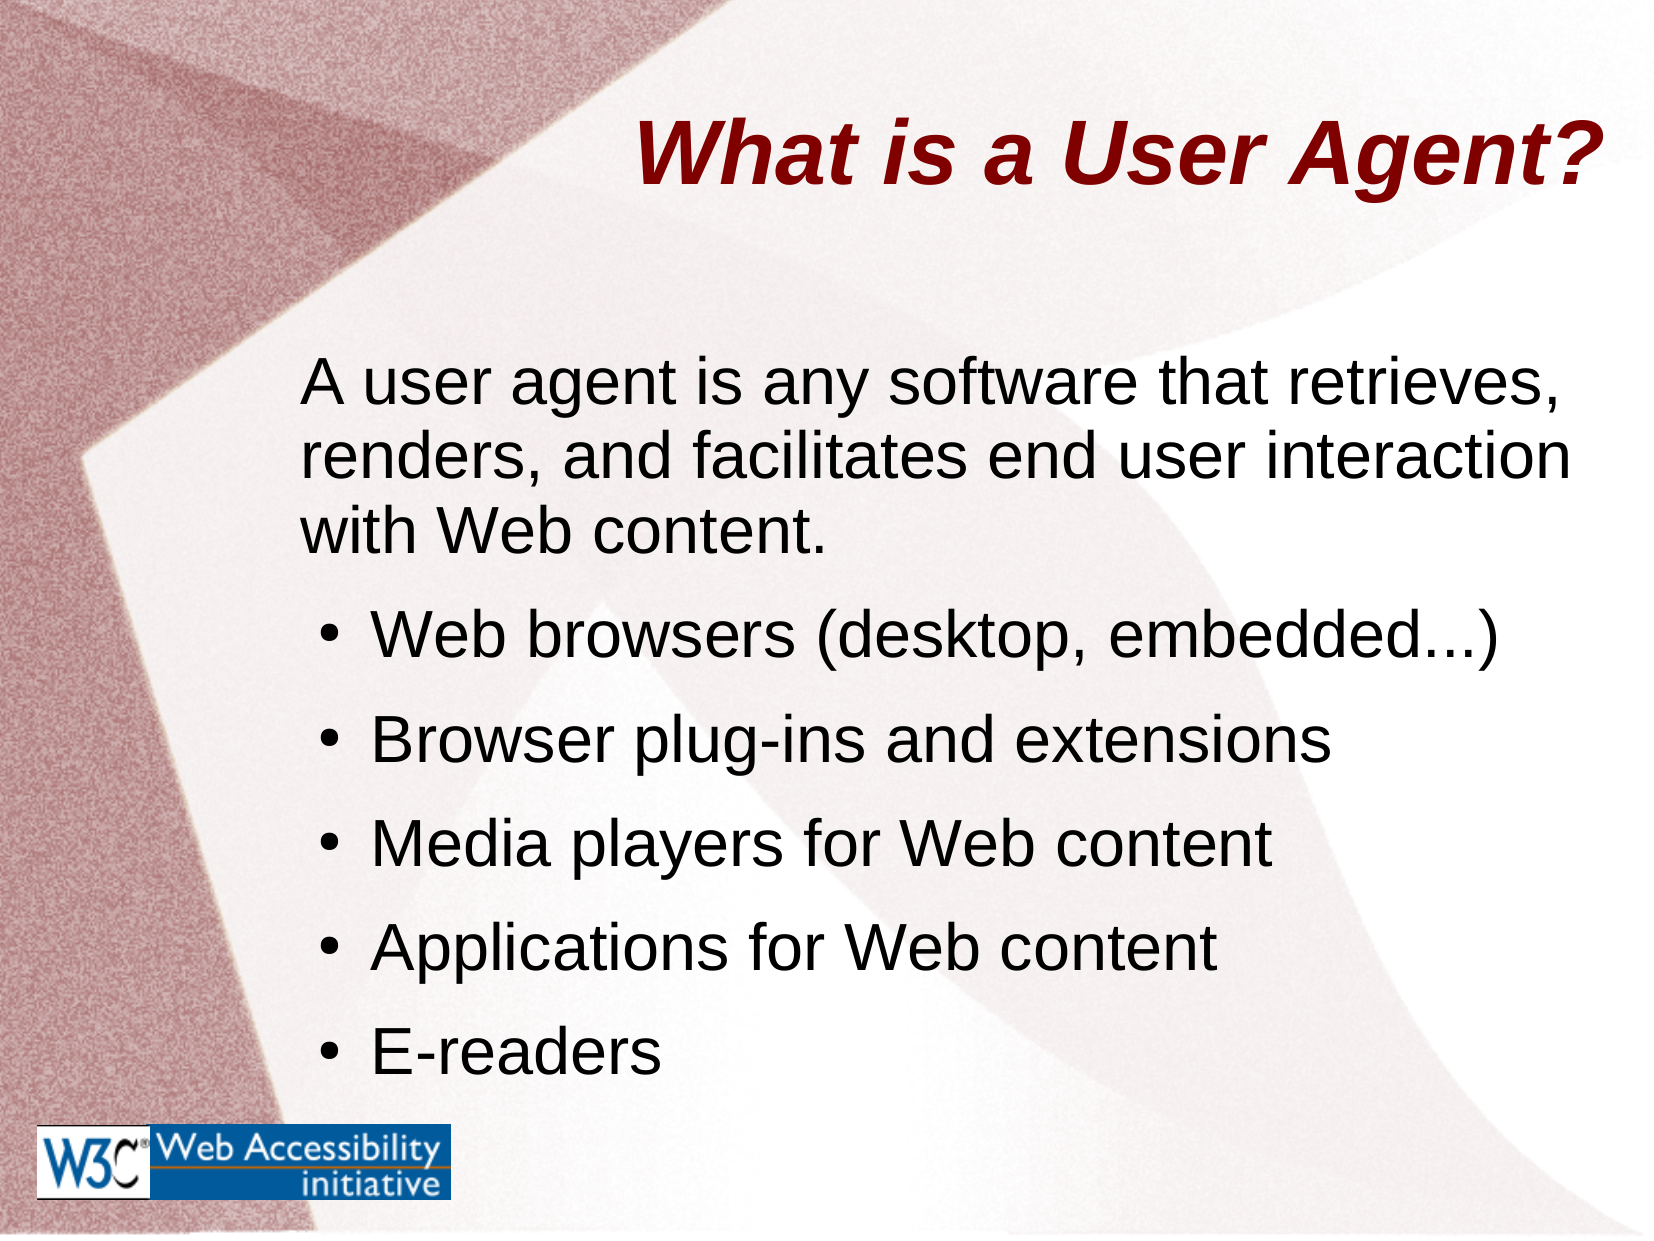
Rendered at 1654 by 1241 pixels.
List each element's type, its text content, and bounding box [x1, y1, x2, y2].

picture [0, 0, 1654, 1241]
list A user agent is any software that retrieves, renders, and facilitates end user interaction with Web content. Web browsers (desktop, embedded...) Browser plug-ins and extensions Media players for Web content Applications for Web content E-readers [300, 343, 1584, 1194]
title What is a User Agent? [596, 49, 1607, 257]
